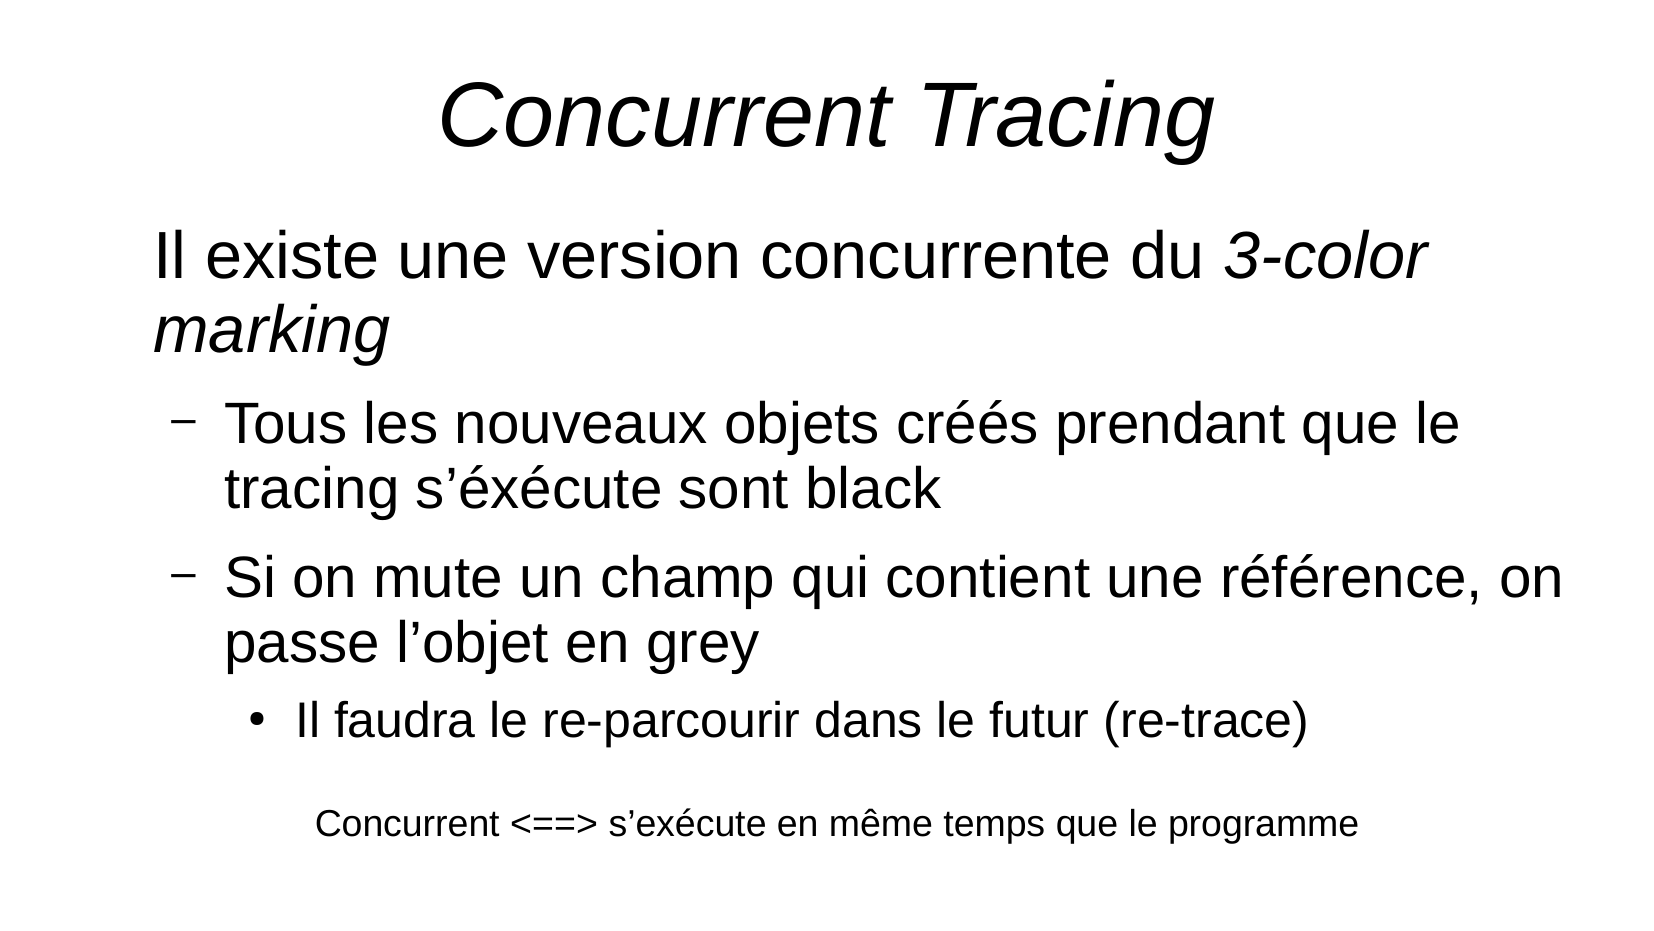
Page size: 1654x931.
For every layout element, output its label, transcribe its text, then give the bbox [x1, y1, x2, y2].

list Il existe une version concurrente du 3-color marking Tous les nouveaux objets créés prendant que le tracing s’éxécute sont black Si on mute un champ qui contient une référence, on passe l’objet en grey Il faudra le re-parcourir dans le futur (re-trace) [82, 217, 1571, 758]
title Concurrent Tracing [82, 37, 1571, 193]
text_box Concurrent <==> s’exécute en même temps que le programme [300, 795, 1387, 853]
